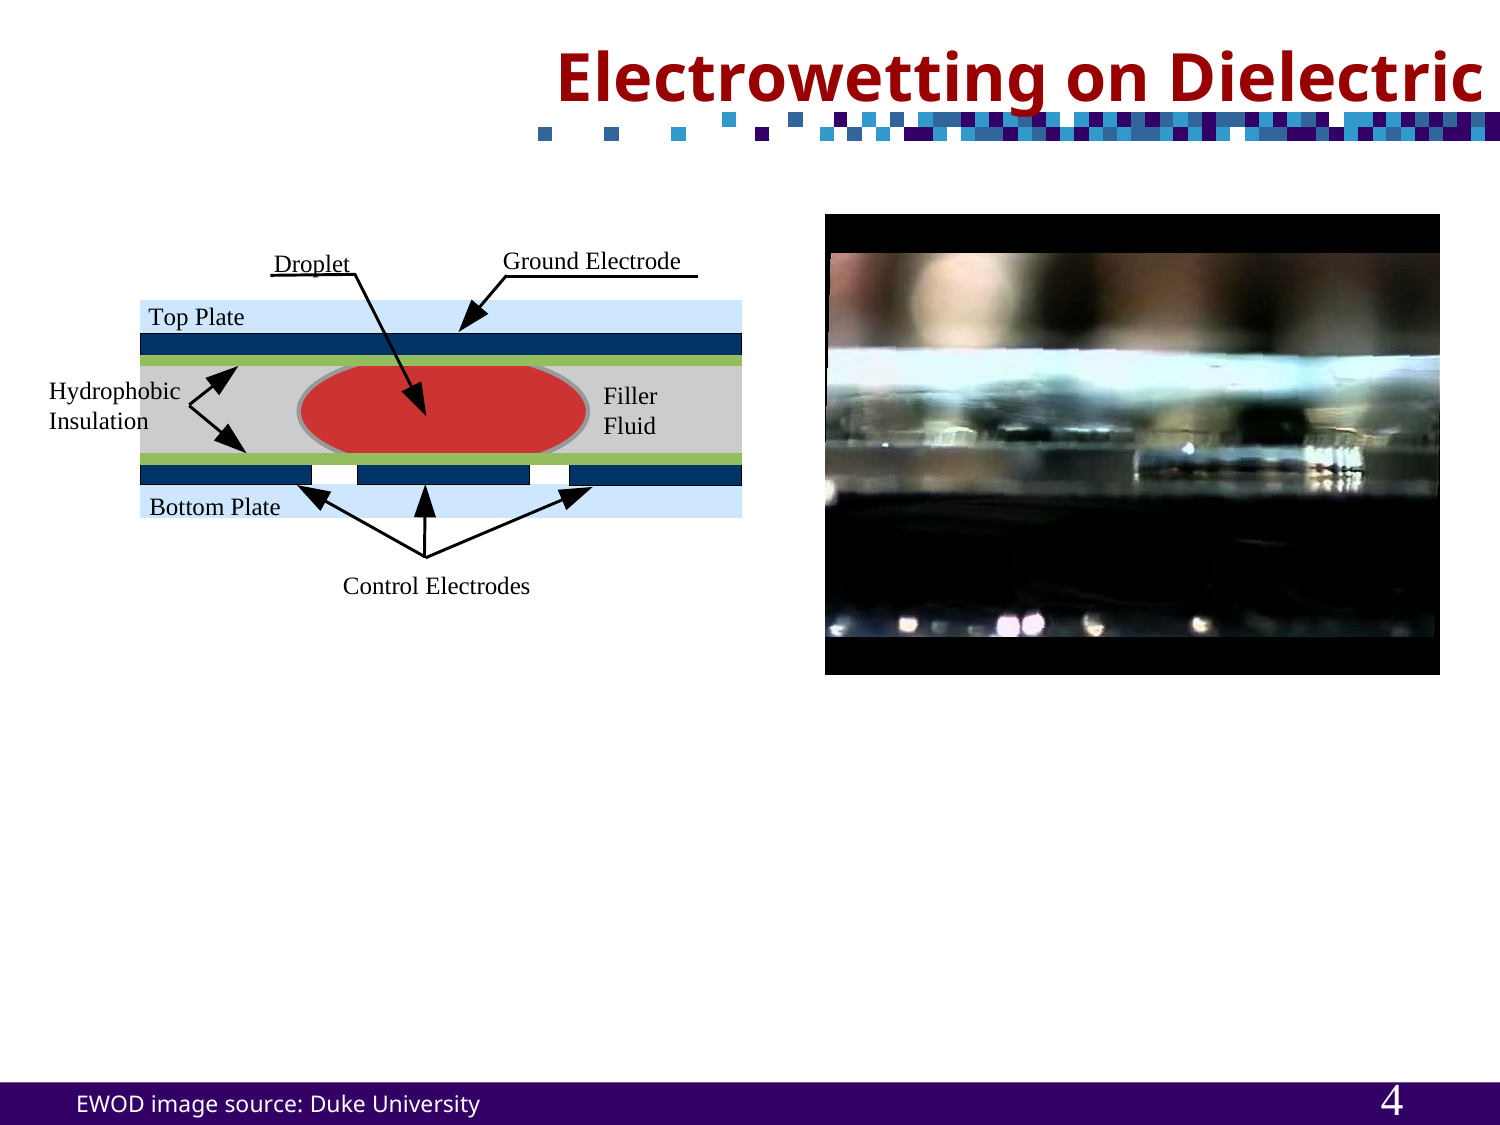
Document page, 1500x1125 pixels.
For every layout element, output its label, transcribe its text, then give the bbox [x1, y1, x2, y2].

text_box Top Plate [133, 293, 272, 354]
text_box Droplet [259, 239, 374, 332]
text_box Ground Electrode [488, 237, 775, 289]
text_box Control Electrodes [328, 562, 736, 614]
title Electrowetting on Dielectric [0, 24, 1500, 125]
text_box Bottom Plate [134, 483, 308, 535]
text_box [308, 499, 350, 518]
text_box EWOD image source: Duke University [61, 1082, 496, 1125]
text_box Hydrophobic Insulation [34, 367, 218, 500]
text_box [474, 300, 482, 305]
text_box Filler Fluid [588, 372, 730, 453]
text_box Hydrophobic Insulation [192, 389, 218, 426]
picture [825, 214, 1440, 676]
text_box [140, 300, 742, 518]
